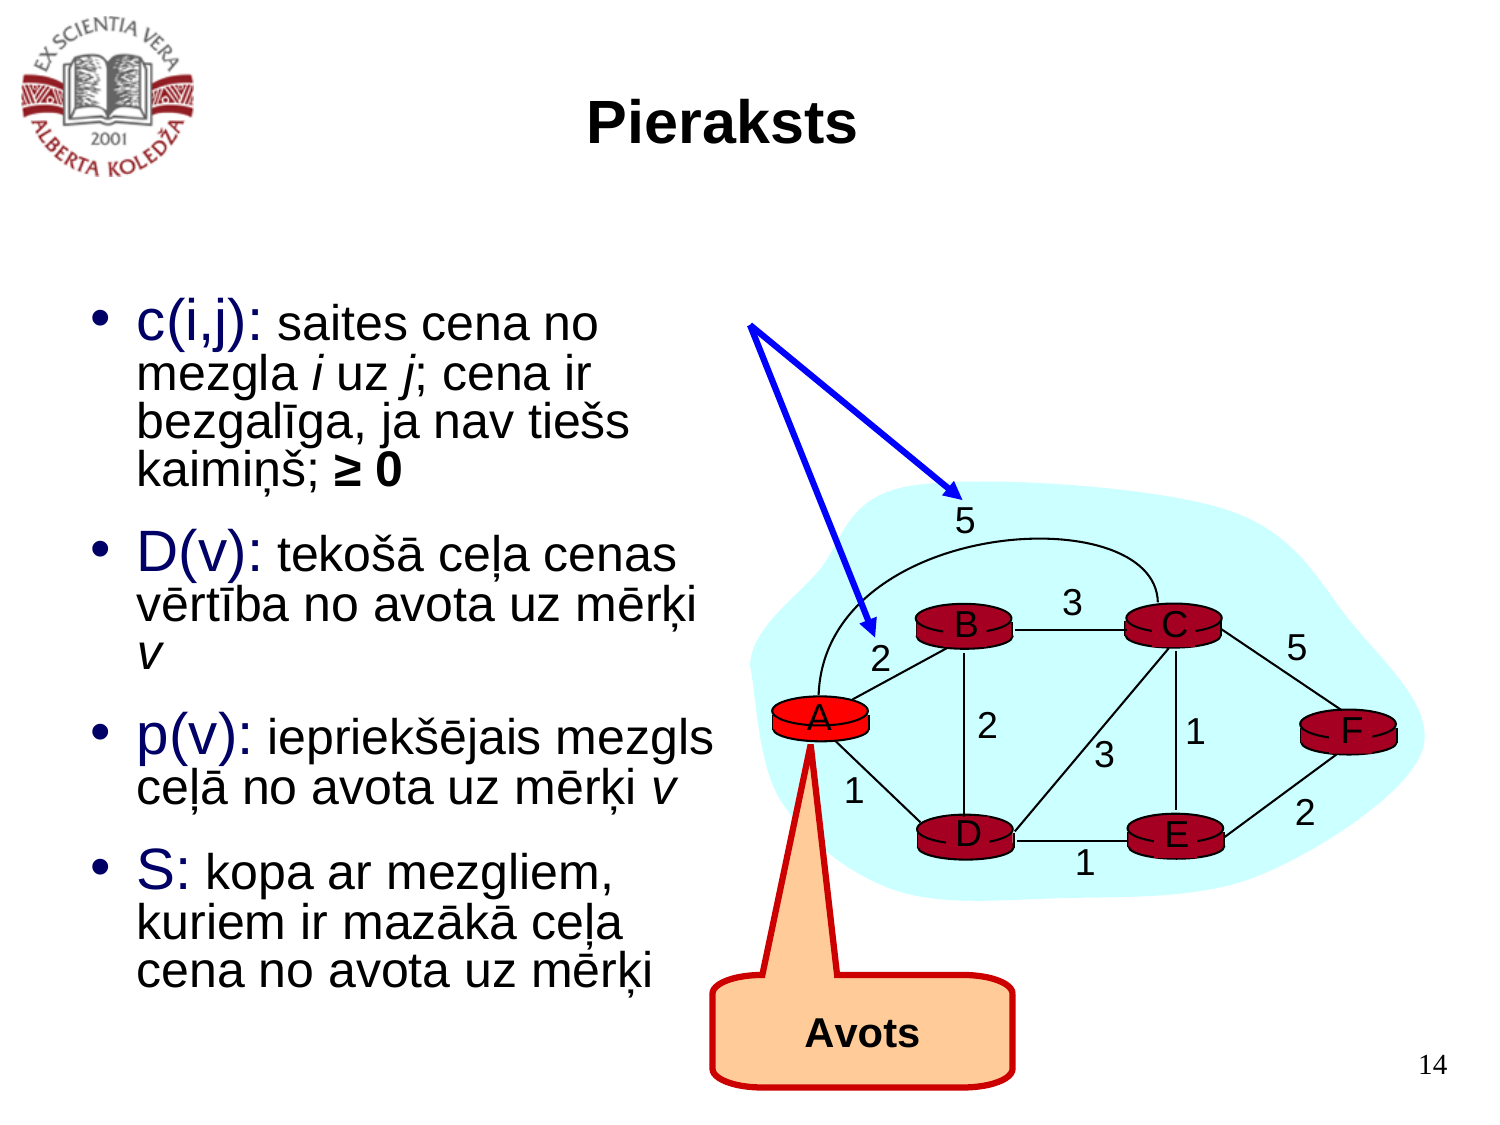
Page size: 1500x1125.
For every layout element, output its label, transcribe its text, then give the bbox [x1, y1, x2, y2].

text_box 2 [855, 626, 907, 688]
text_box [811, 481, 1425, 901]
text_box B [939, 591, 994, 653]
text_box Avots [712, 744, 1013, 1088]
text_box 5 [939, 488, 991, 549]
text_box A [792, 685, 847, 746]
text_box 3 [1079, 722, 1130, 783]
text_box 2 [962, 693, 1013, 755]
title Pieraksts [50, 62, 1374, 175]
text_box C [1146, 591, 1204, 653]
list c(i,j): saites cena no mezgla i uz j; cena ir bezgalīga, ja nav tiešs kaimiņš; ≥ 0 D(v): tekošā ceļa cenas vērtība no avota uz mērķi v p(v): iepriekšējais mezgls ceļā no avota uz mērķi v S: kopa ar mezgliem, kuriem ir mazākā ceļa cena no avota uz mērķi [75, 187, 754, 1088]
text_box D [940, 801, 998, 863]
picture [21, 16, 194, 177]
text_box 1 [829, 758, 880, 820]
text_box 5 [1271, 615, 1323, 677]
text_box [749, 546, 857, 820]
text_box 3 [1047, 569, 1098, 631]
text_box E [1149, 802, 1205, 864]
text_box 2 [1280, 779, 1331, 841]
text_box <skaitlis> [1312, 1037, 1463, 1101]
text_box [839, 483, 953, 597]
text_box F [1325, 698, 1379, 759]
text_box 1 [1059, 830, 1111, 891]
text_box 1 [1170, 699, 1221, 760]
